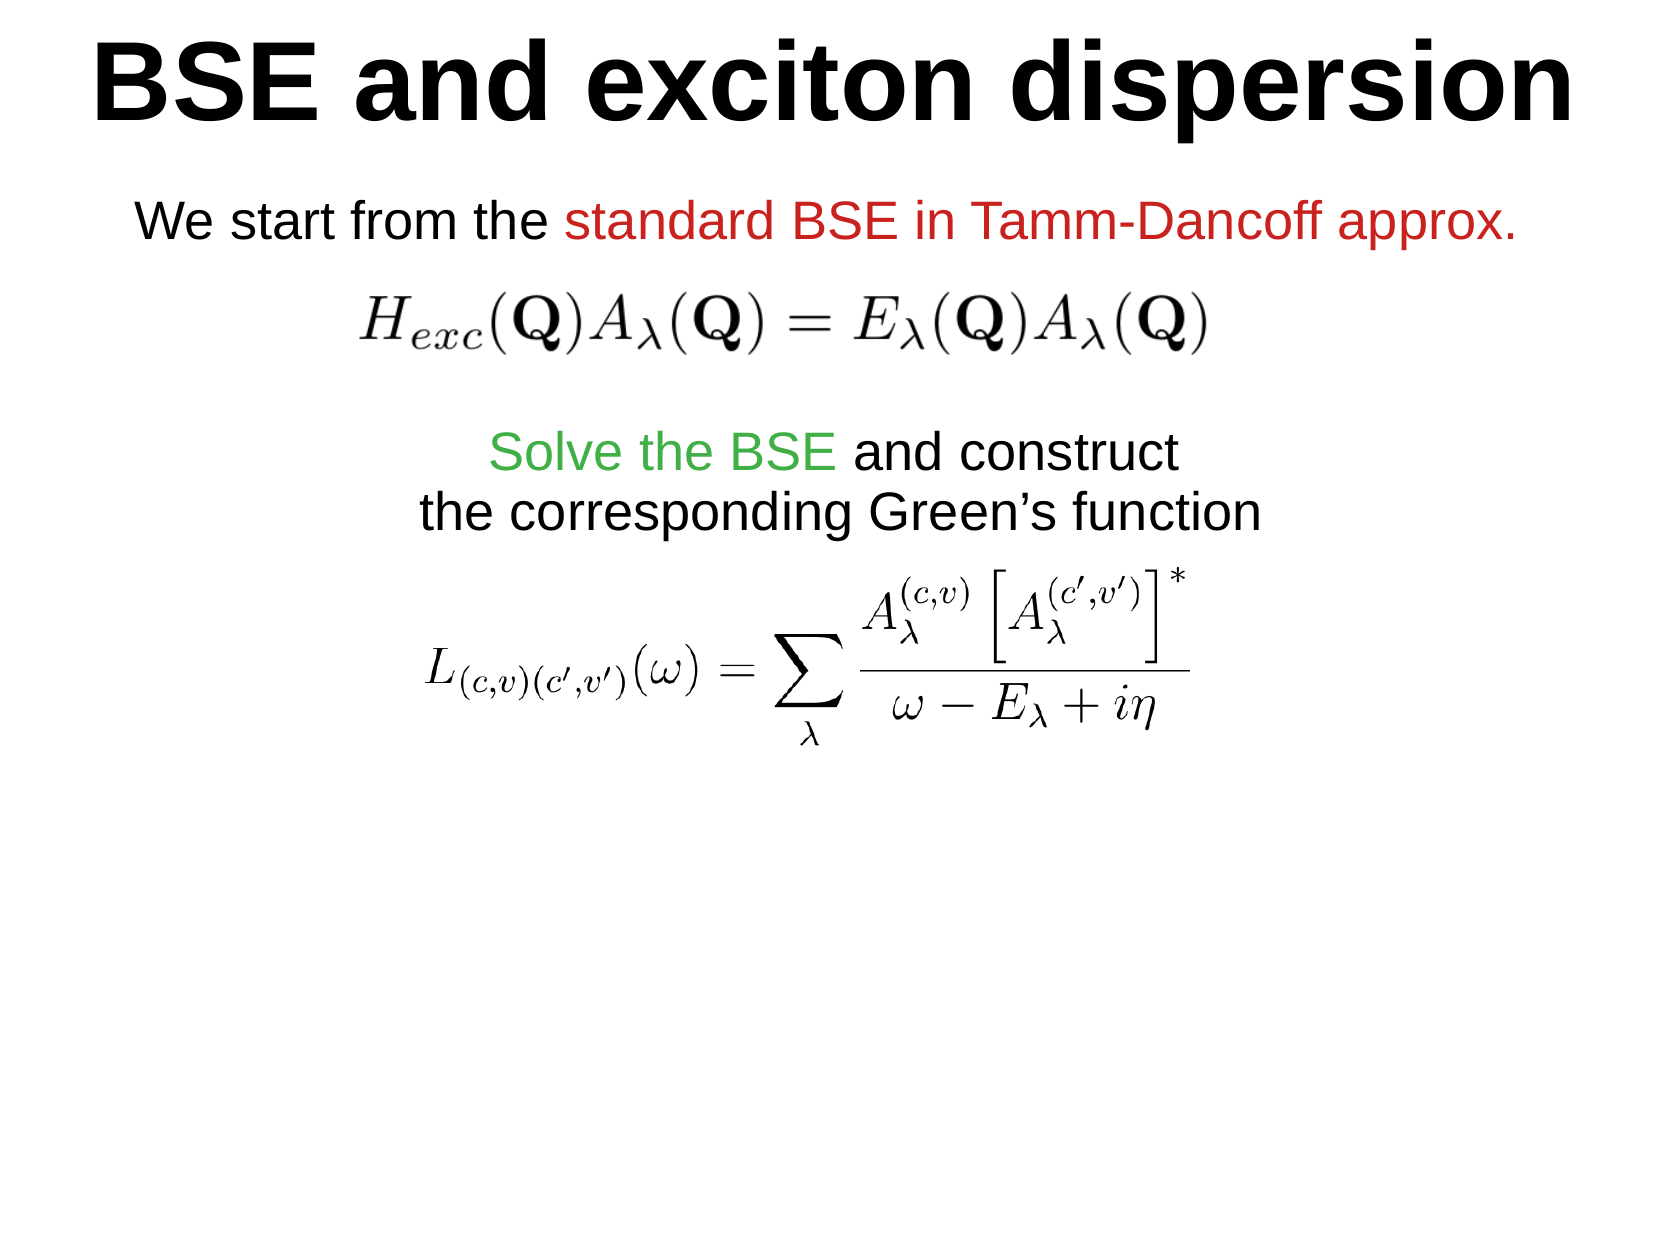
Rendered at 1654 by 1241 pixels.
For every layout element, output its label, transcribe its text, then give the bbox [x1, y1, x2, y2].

title BSE and exciton dispersion [90, 0, 1579, 163]
text_box Solve the BSE and construct the corresponding Green’s function [384, 413, 1300, 550]
picture [399, 550, 1203, 760]
text_box We start from the standard BSE in Tamm-Dancoff approx. [120, 183, 1546, 274]
picture [345, 274, 1216, 366]
